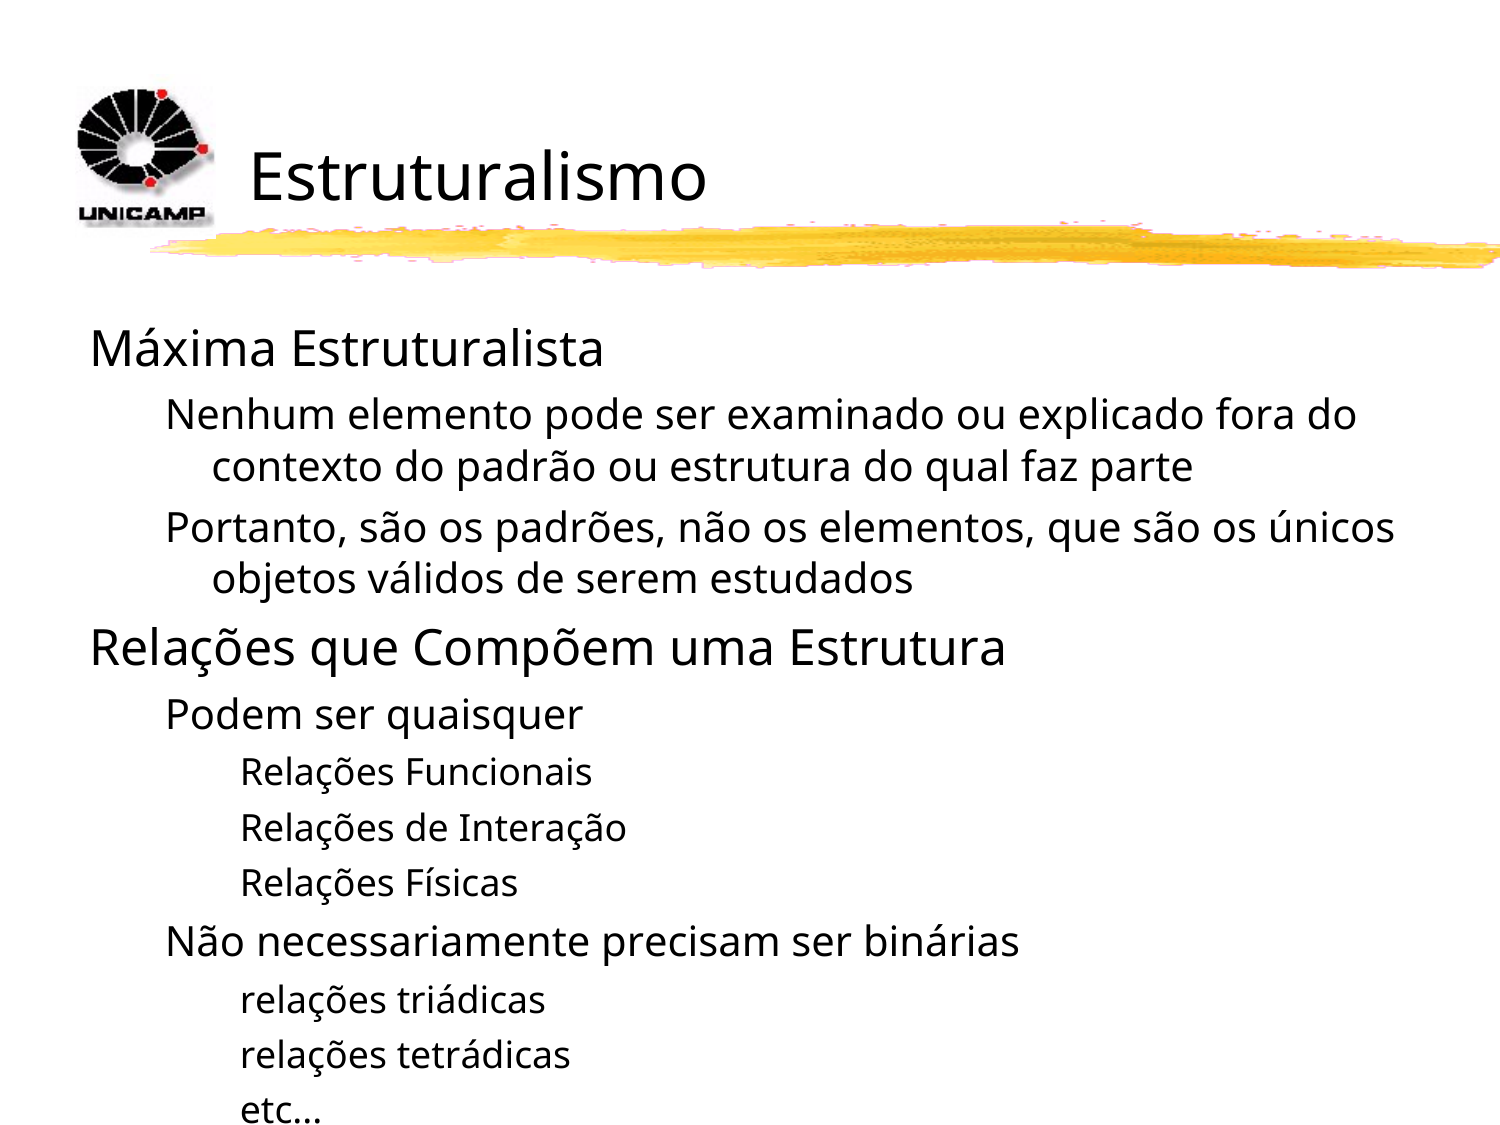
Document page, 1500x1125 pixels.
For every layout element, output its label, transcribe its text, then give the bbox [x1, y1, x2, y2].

title Estruturalismo [233, 37, 1434, 225]
list Máxima Estruturalista Nenhum elemento pode ser examinado ou explicado fora do contexto do padrão ou estrutura do qual faz parte Portanto, são os padrões, não os elementos, que são os únicos objetos válidos de serem estudados Relações que Compõem uma Estrutura Podem ser quaisquer Relações Funcionais Relações de Interação Relações Físicas Não necessariamente precisam ser binárias relações triádicas relações tetrádicas etc... [74, 309, 1417, 1018]
picture [75, 74, 1500, 279]
